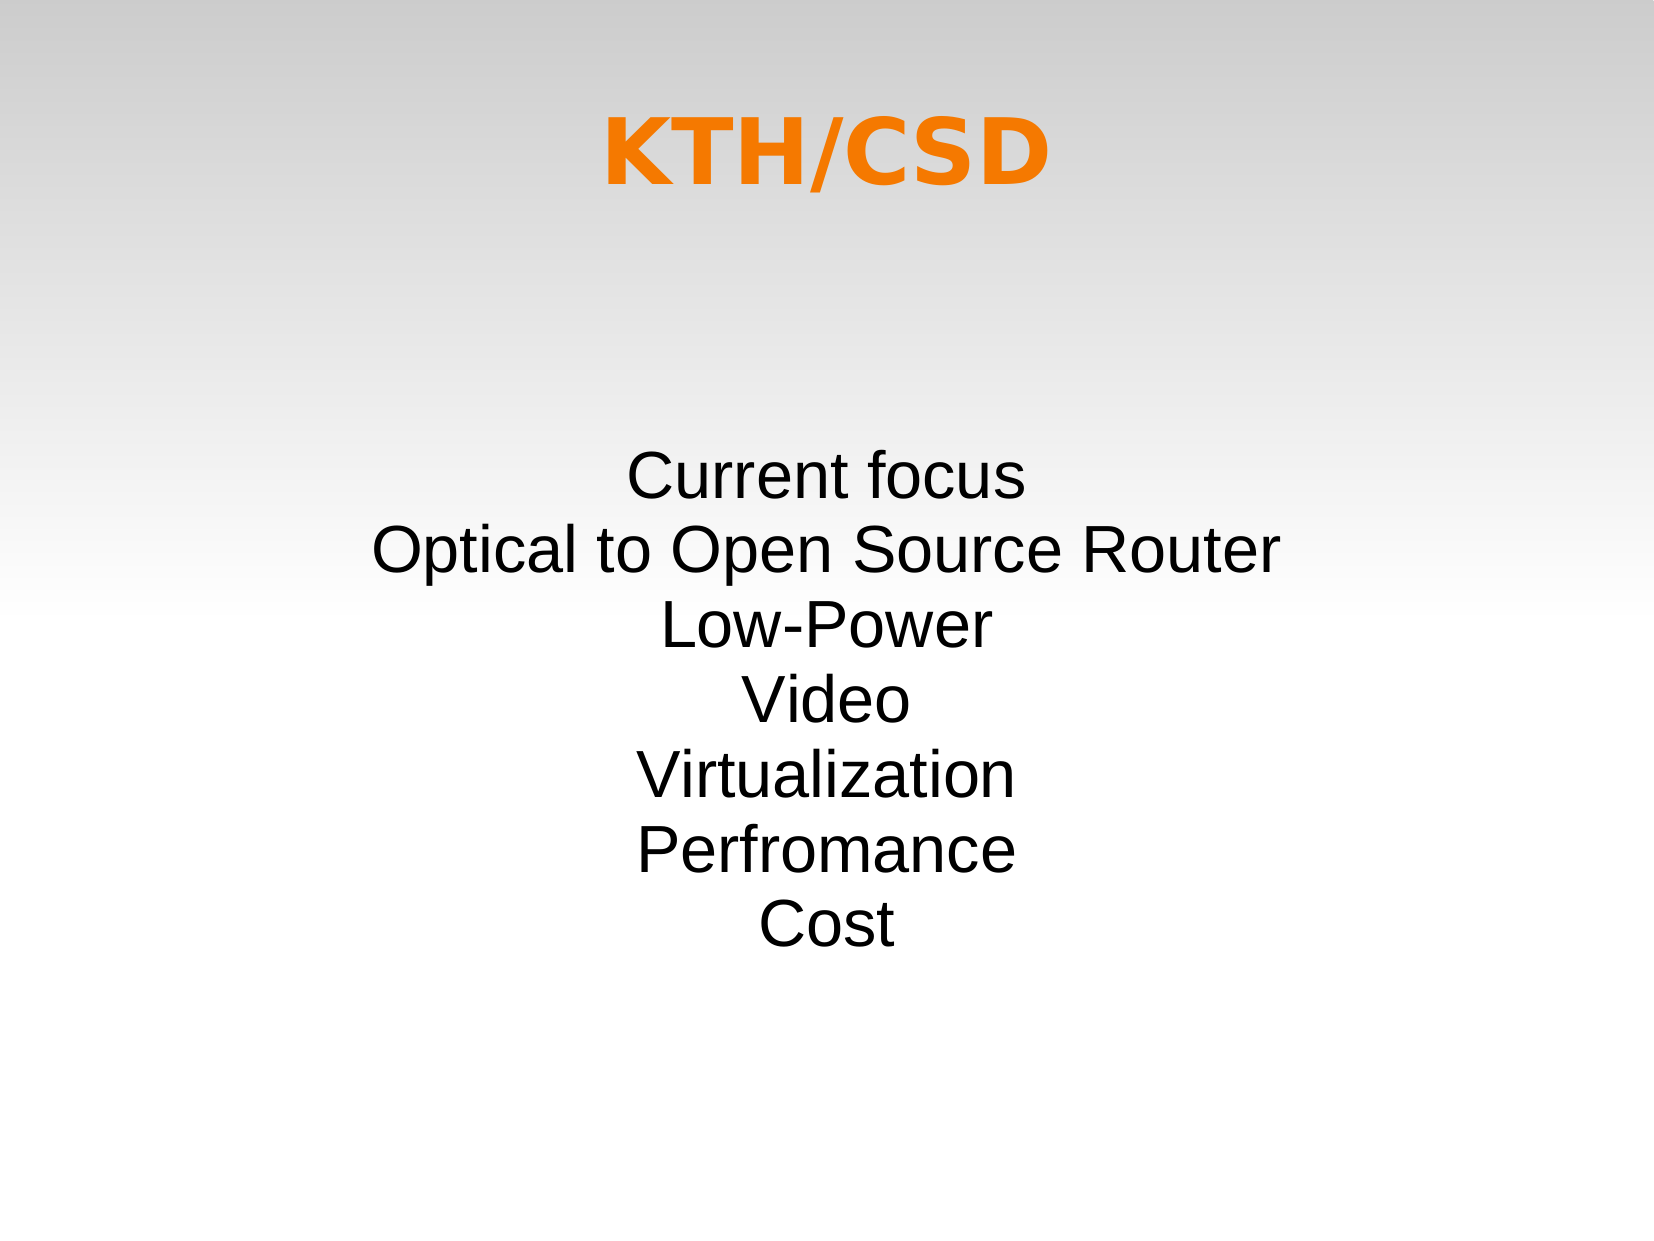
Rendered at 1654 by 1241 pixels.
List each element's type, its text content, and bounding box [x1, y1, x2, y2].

title KTH/CSD [82, 49, 1571, 257]
subtitle Current focus Optical to Open Source Router Low-Power Video Virtualization Perfromance Cost [82, 290, 1571, 1109]
